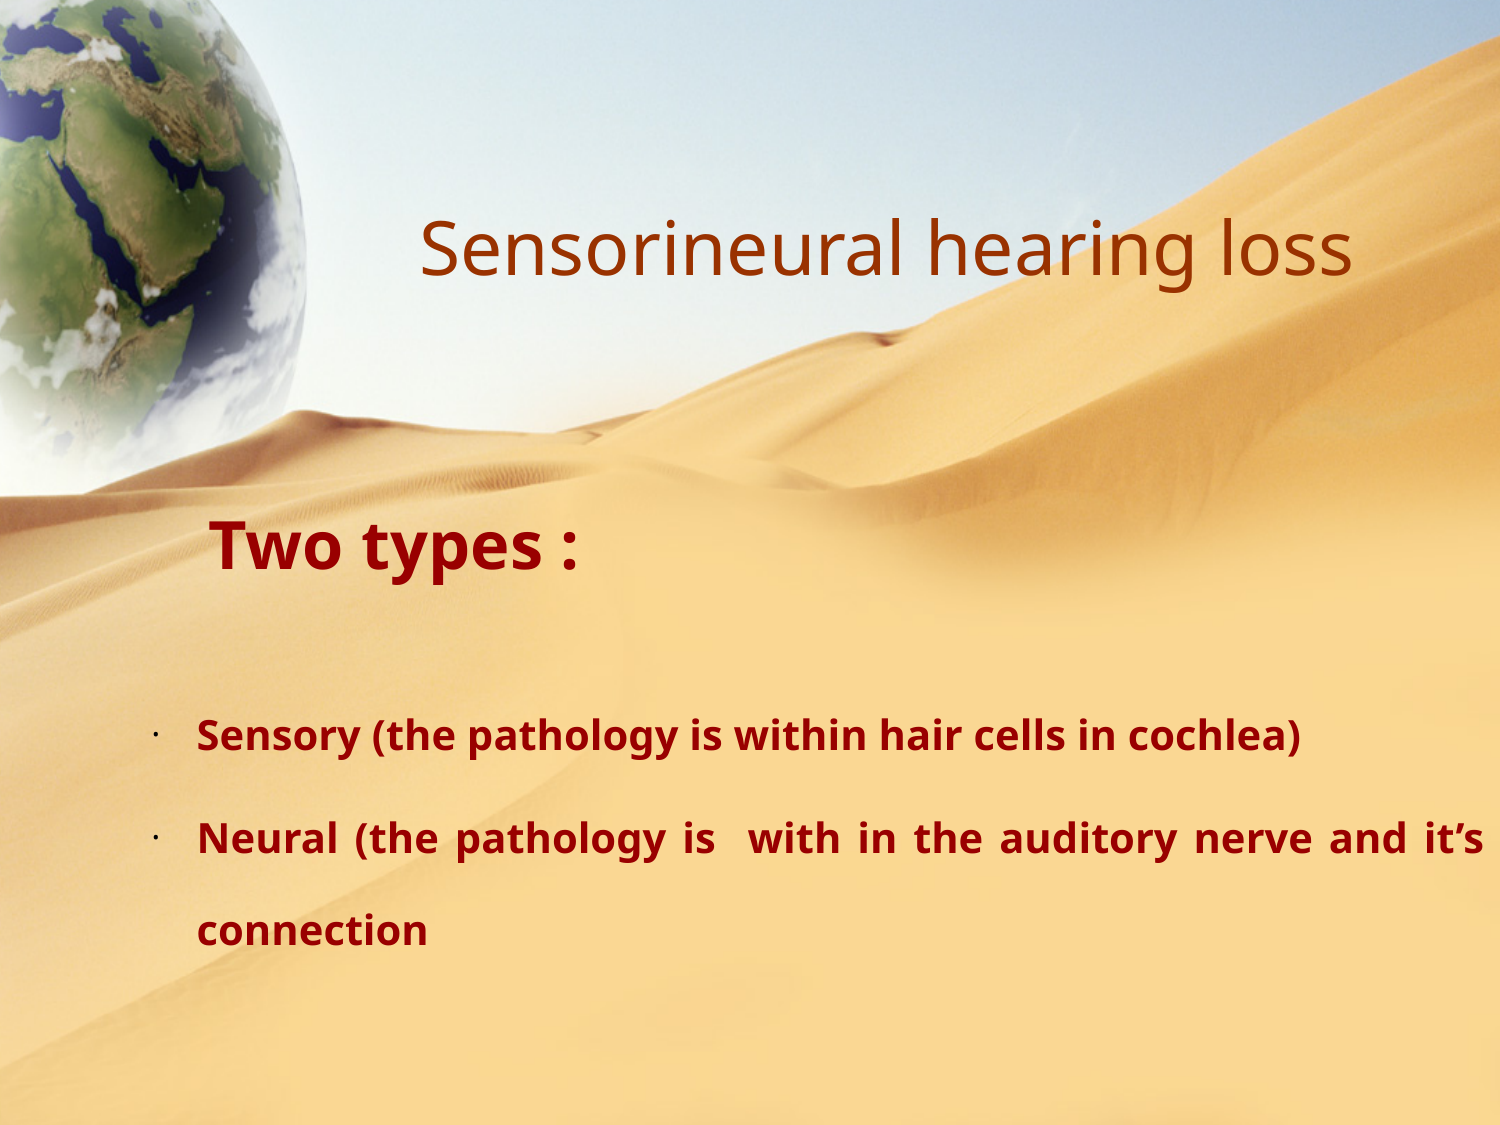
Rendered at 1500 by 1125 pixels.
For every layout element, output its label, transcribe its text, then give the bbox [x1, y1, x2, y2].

text_box Sensorineural hearing loss [249, 187, 1500, 376]
picture [0, 0, 1500, 1125]
text_box Two types : Sensory (the pathology is within hair cells in cochlea) Neural (the pathology is with in the auditory nerve and it’s connection [137, 399, 1500, 1125]
